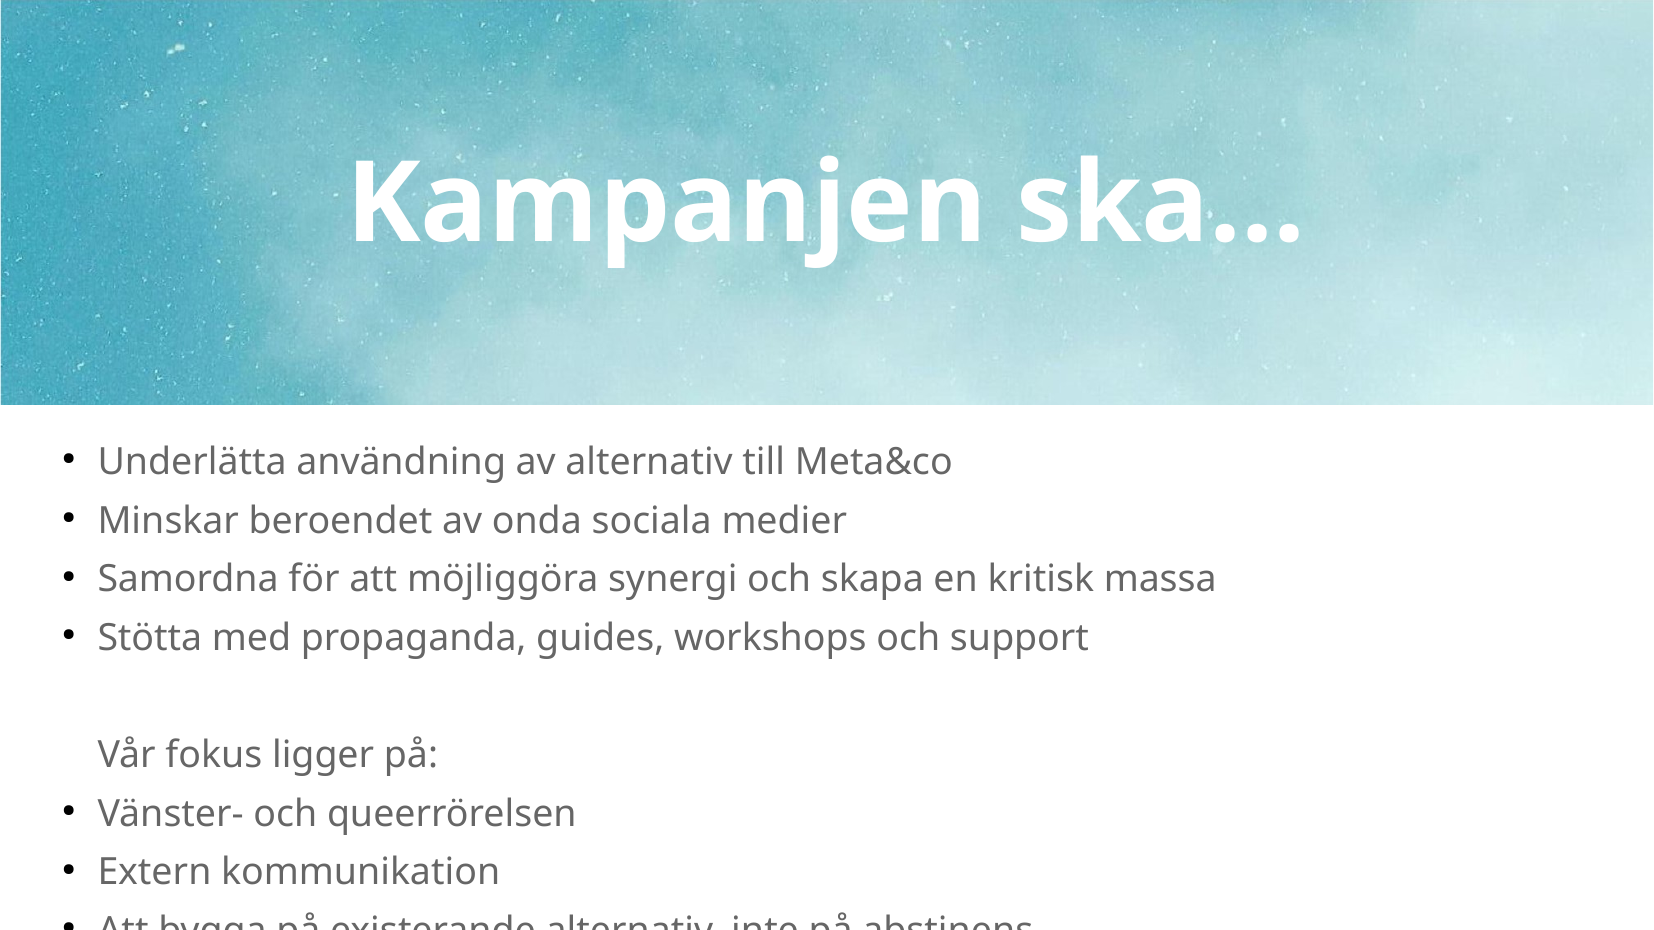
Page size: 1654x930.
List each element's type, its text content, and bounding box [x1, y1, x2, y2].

title Kampanjen ska... [82, 322, 1571, 373]
text_box Underlätta användning av alternativ till Meta&co Minskar beroendet av onda sociala medier Samordna för att möjliggöra synergi och skapa en kritisk massa Stötta med propaganda, guides, workshops och support Vår fokus ligger på: Vänster- och queerrörelsen Extern kommunikation Att bygga på existerande alternativ, inte på abstinens [47, 797, 1625, 885]
picture [2, 1, 1653, 405]
